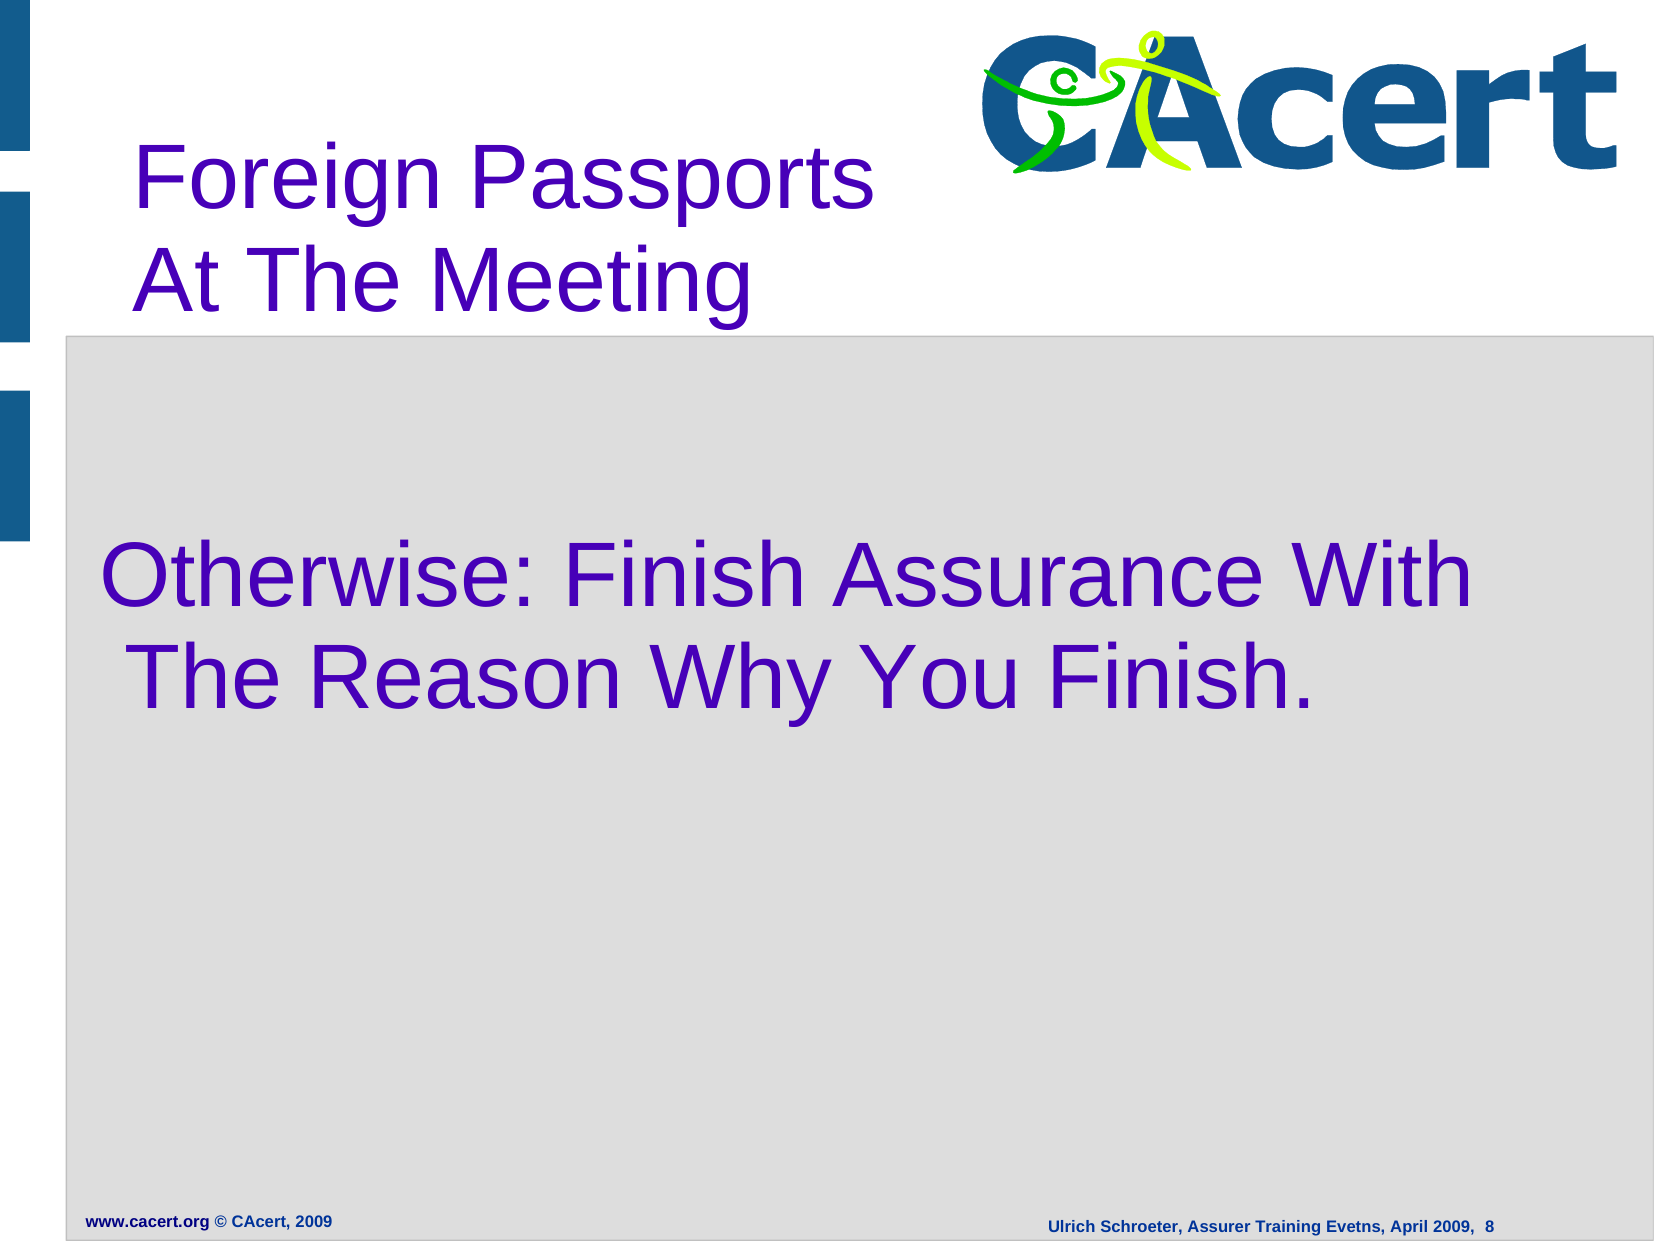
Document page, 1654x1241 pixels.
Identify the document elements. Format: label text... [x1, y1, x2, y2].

text_box Foreign Passports At The Meeting [118, 118, 893, 339]
text_box Otherwise: Finish Assurance With The Reason Why You Finish. [59, 413, 1515, 736]
